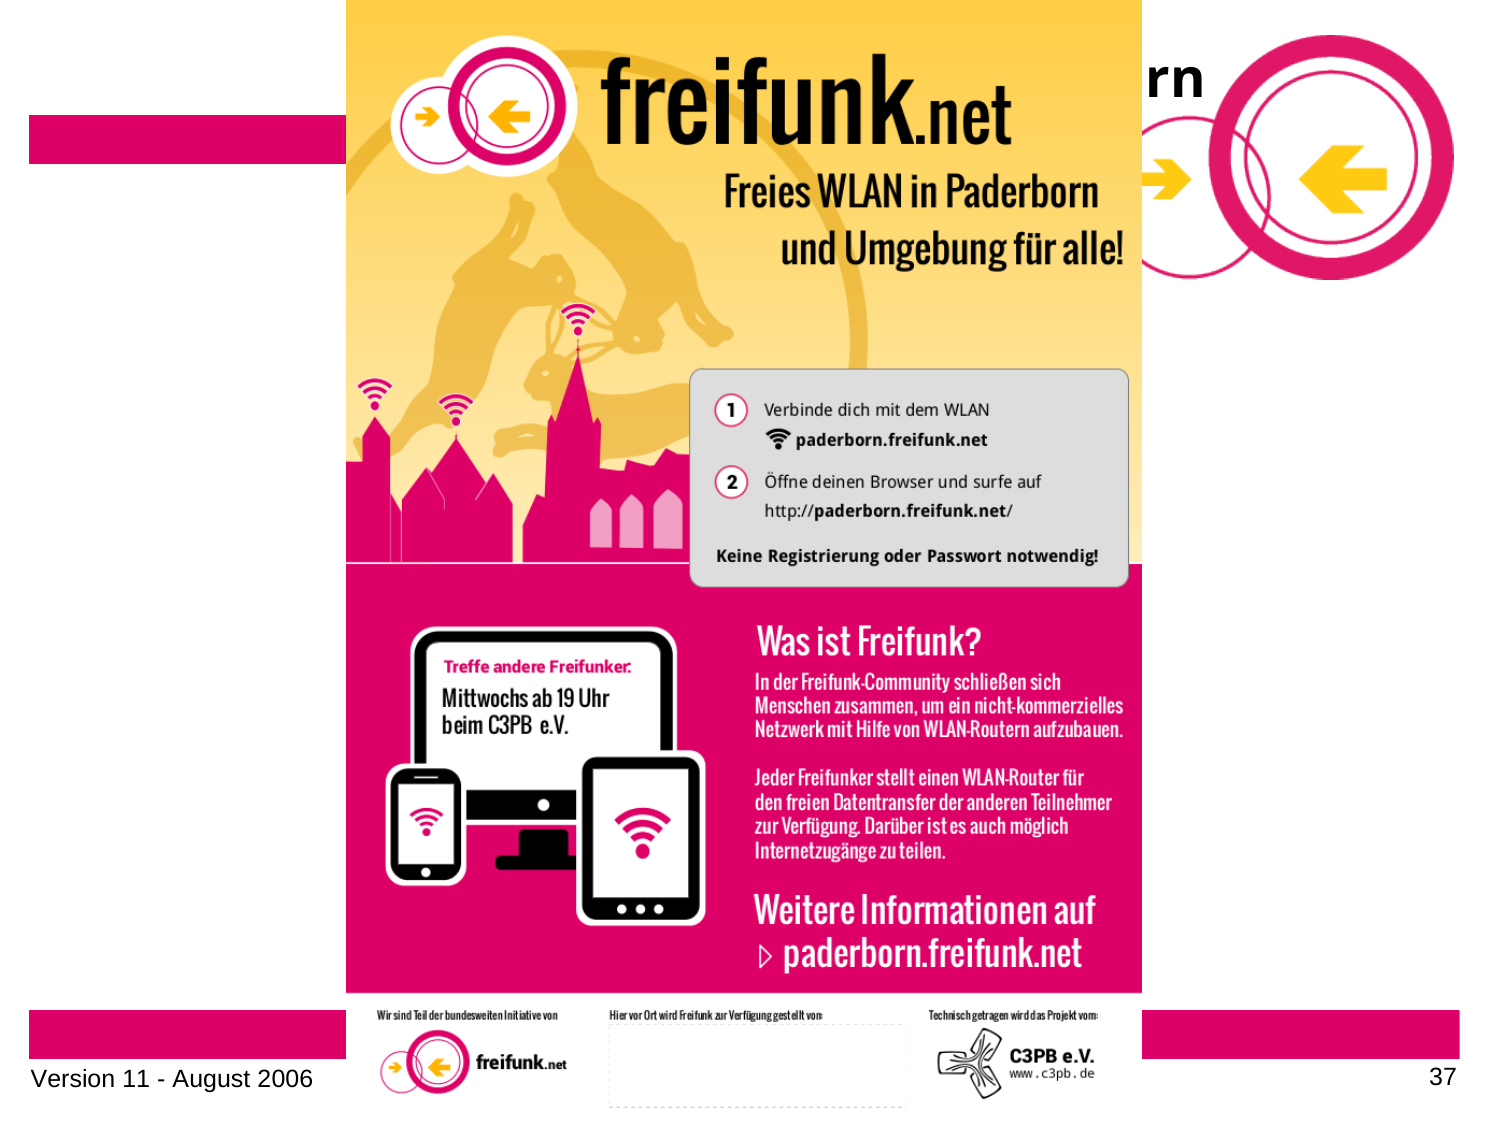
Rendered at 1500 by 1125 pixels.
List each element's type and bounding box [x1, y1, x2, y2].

picture [346, 0, 1454, 1125]
